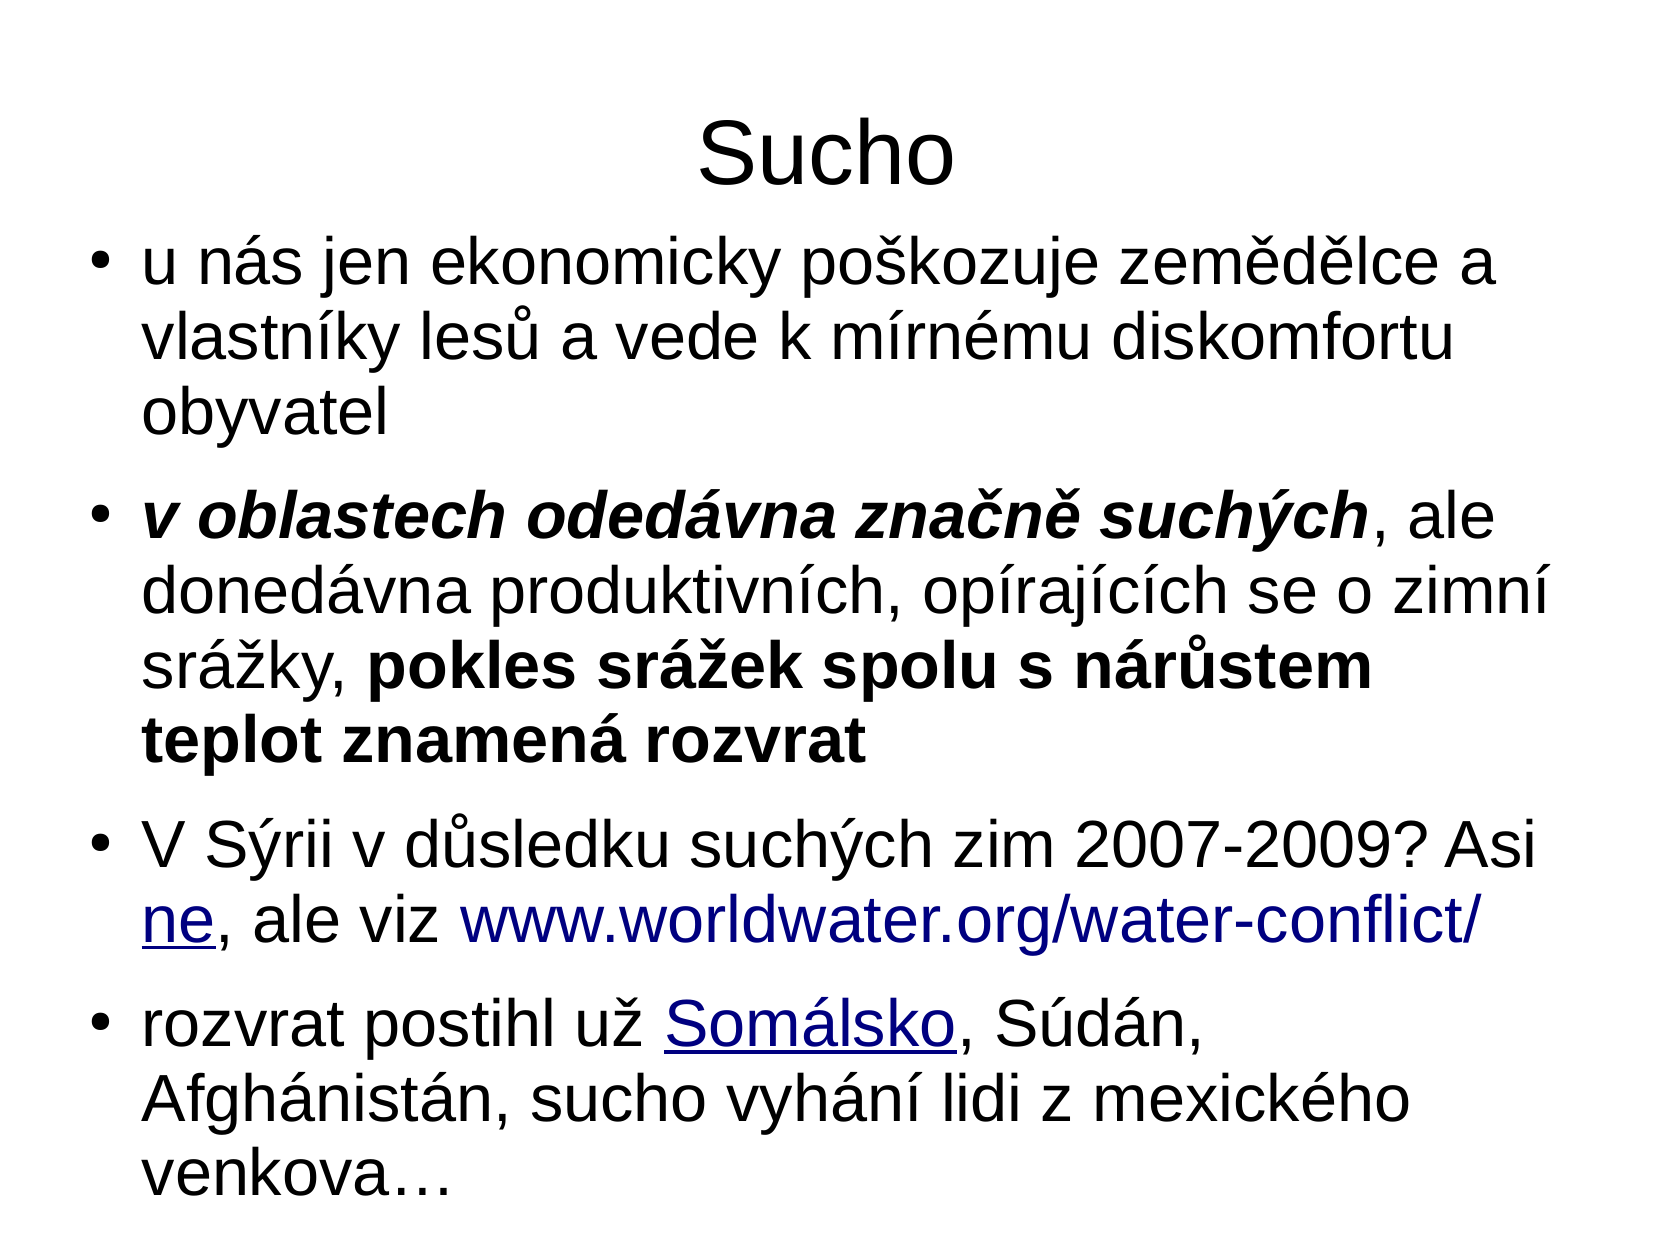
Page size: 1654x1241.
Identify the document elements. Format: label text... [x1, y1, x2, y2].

title Sucho [82, 49, 1571, 257]
list u nás jen ekonomicky poškozuje zemědělce a vlastníky lesů a vede k mírnému diskomfortu obyvatel v oblastech odedávna značně suchých, ale donedávna produktivních, opírajících se o zimní srážky, pokles srážek spolu s nárůstem teplot znamená rozvrat V Sýrii v důsledku suchých zim 2007-2009? Asi ne, ale viz www.worldwater.org/water-conflict/ rozvrat postihl už Somálsko, Súdán, Afghánistán, sucho vyhání lidi z mexického venkova… [70, 224, 1559, 1211]
